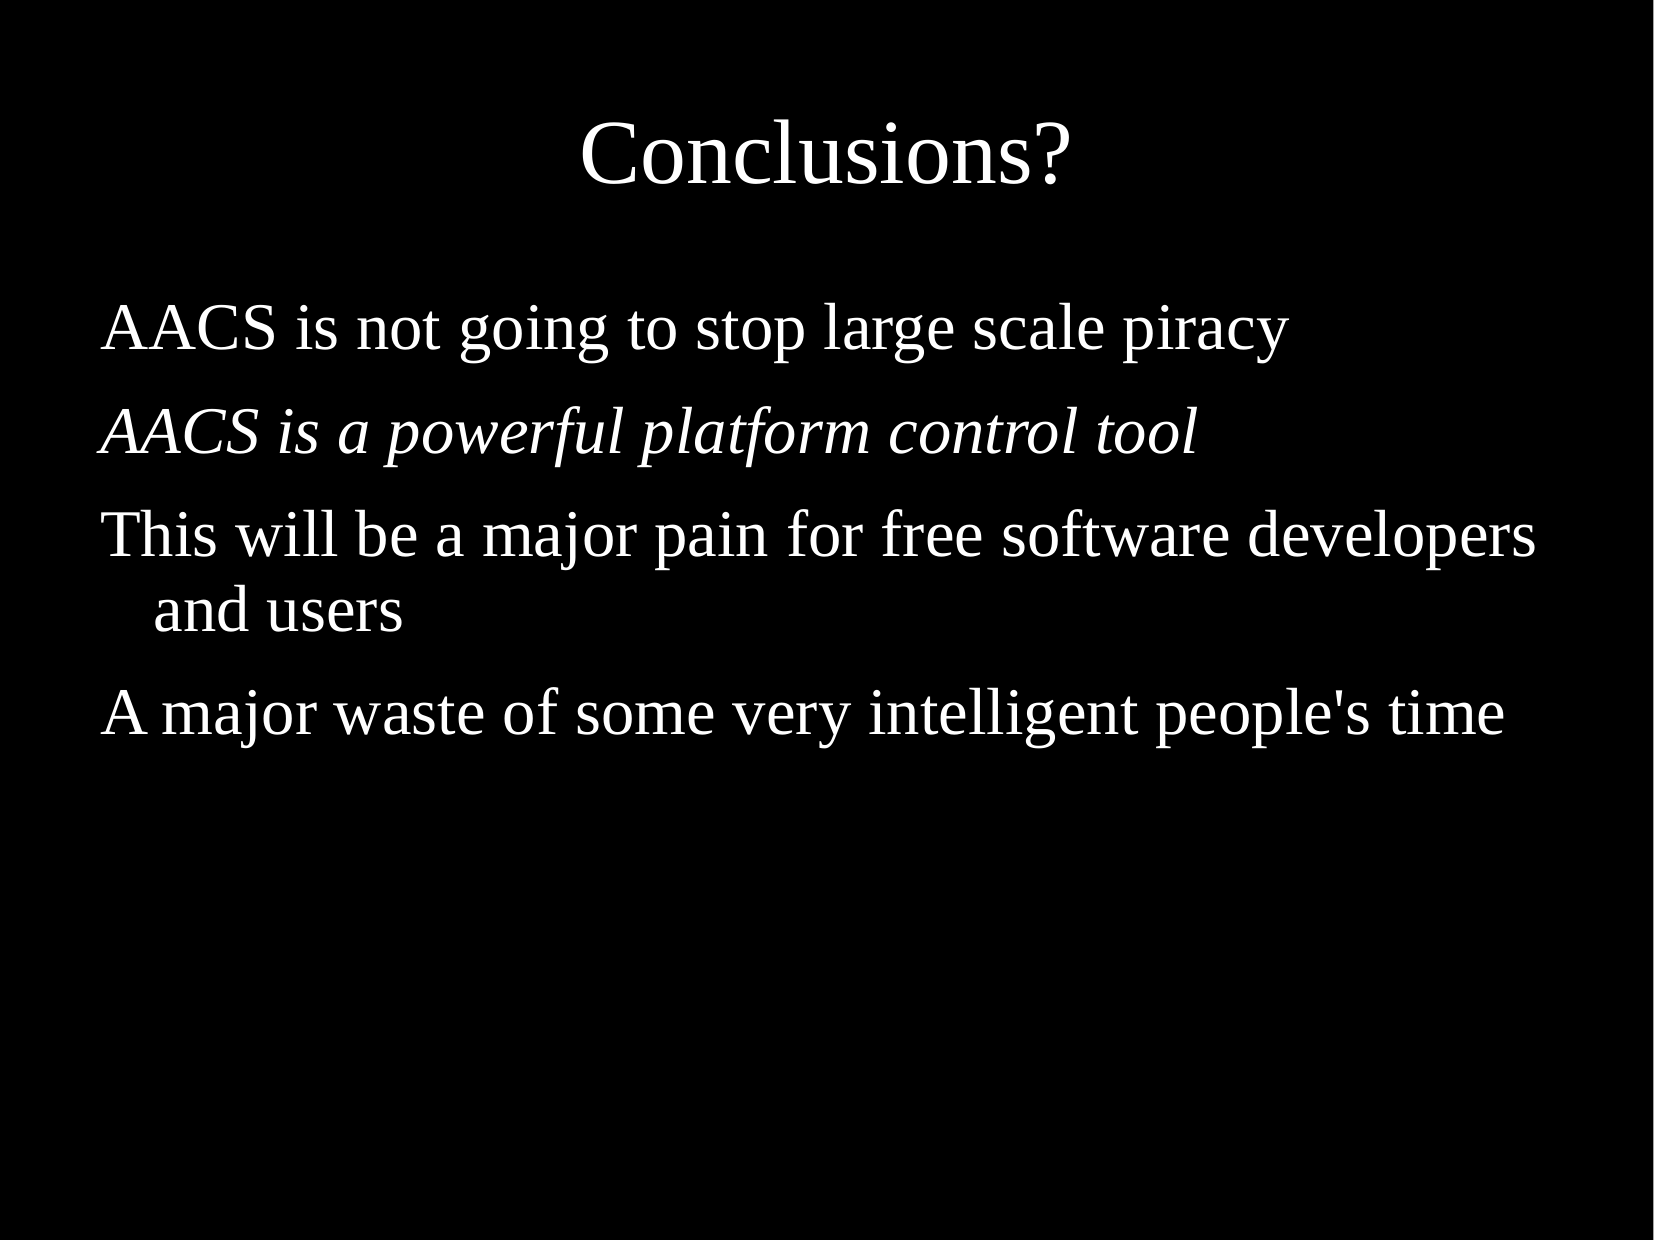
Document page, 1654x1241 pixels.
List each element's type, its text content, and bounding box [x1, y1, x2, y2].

list AACS is not going to stop large scale piracy AACS is a powerful platform control tool This will be a major pain for free software developers and users A major waste of some very intelligent people's time [82, 290, 1571, 1094]
title Conclusions? [82, 56, 1571, 250]
